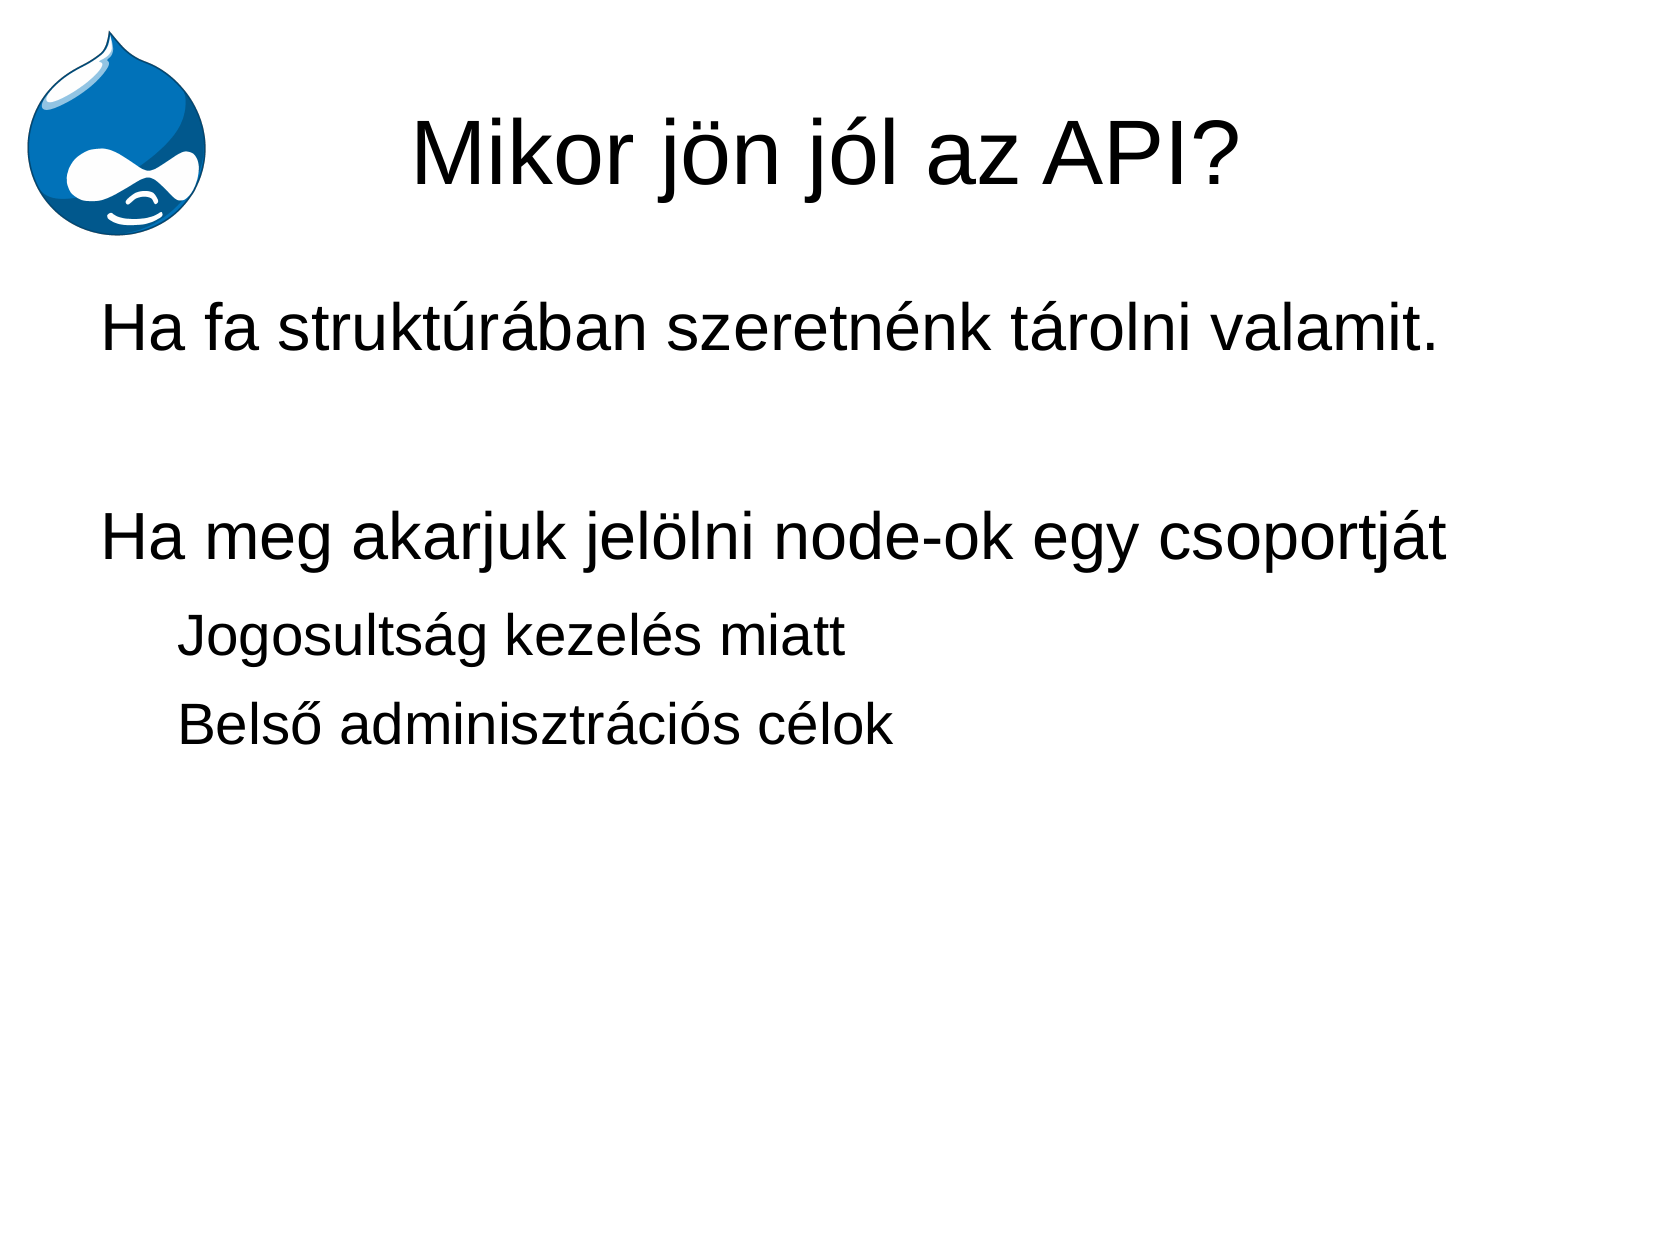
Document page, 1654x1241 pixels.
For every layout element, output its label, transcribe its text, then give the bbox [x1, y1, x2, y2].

title Mikor jön jól az API? [82, 49, 1571, 257]
list Ha fa struktúrában szeretnénk tárolni valamit. Ha meg akarjuk jelölni node-ok egy csoportját Jogosultság kezelés miatt Belső adminisztrációs célok [82, 290, 1571, 1109]
picture [26, 29, 207, 237]
